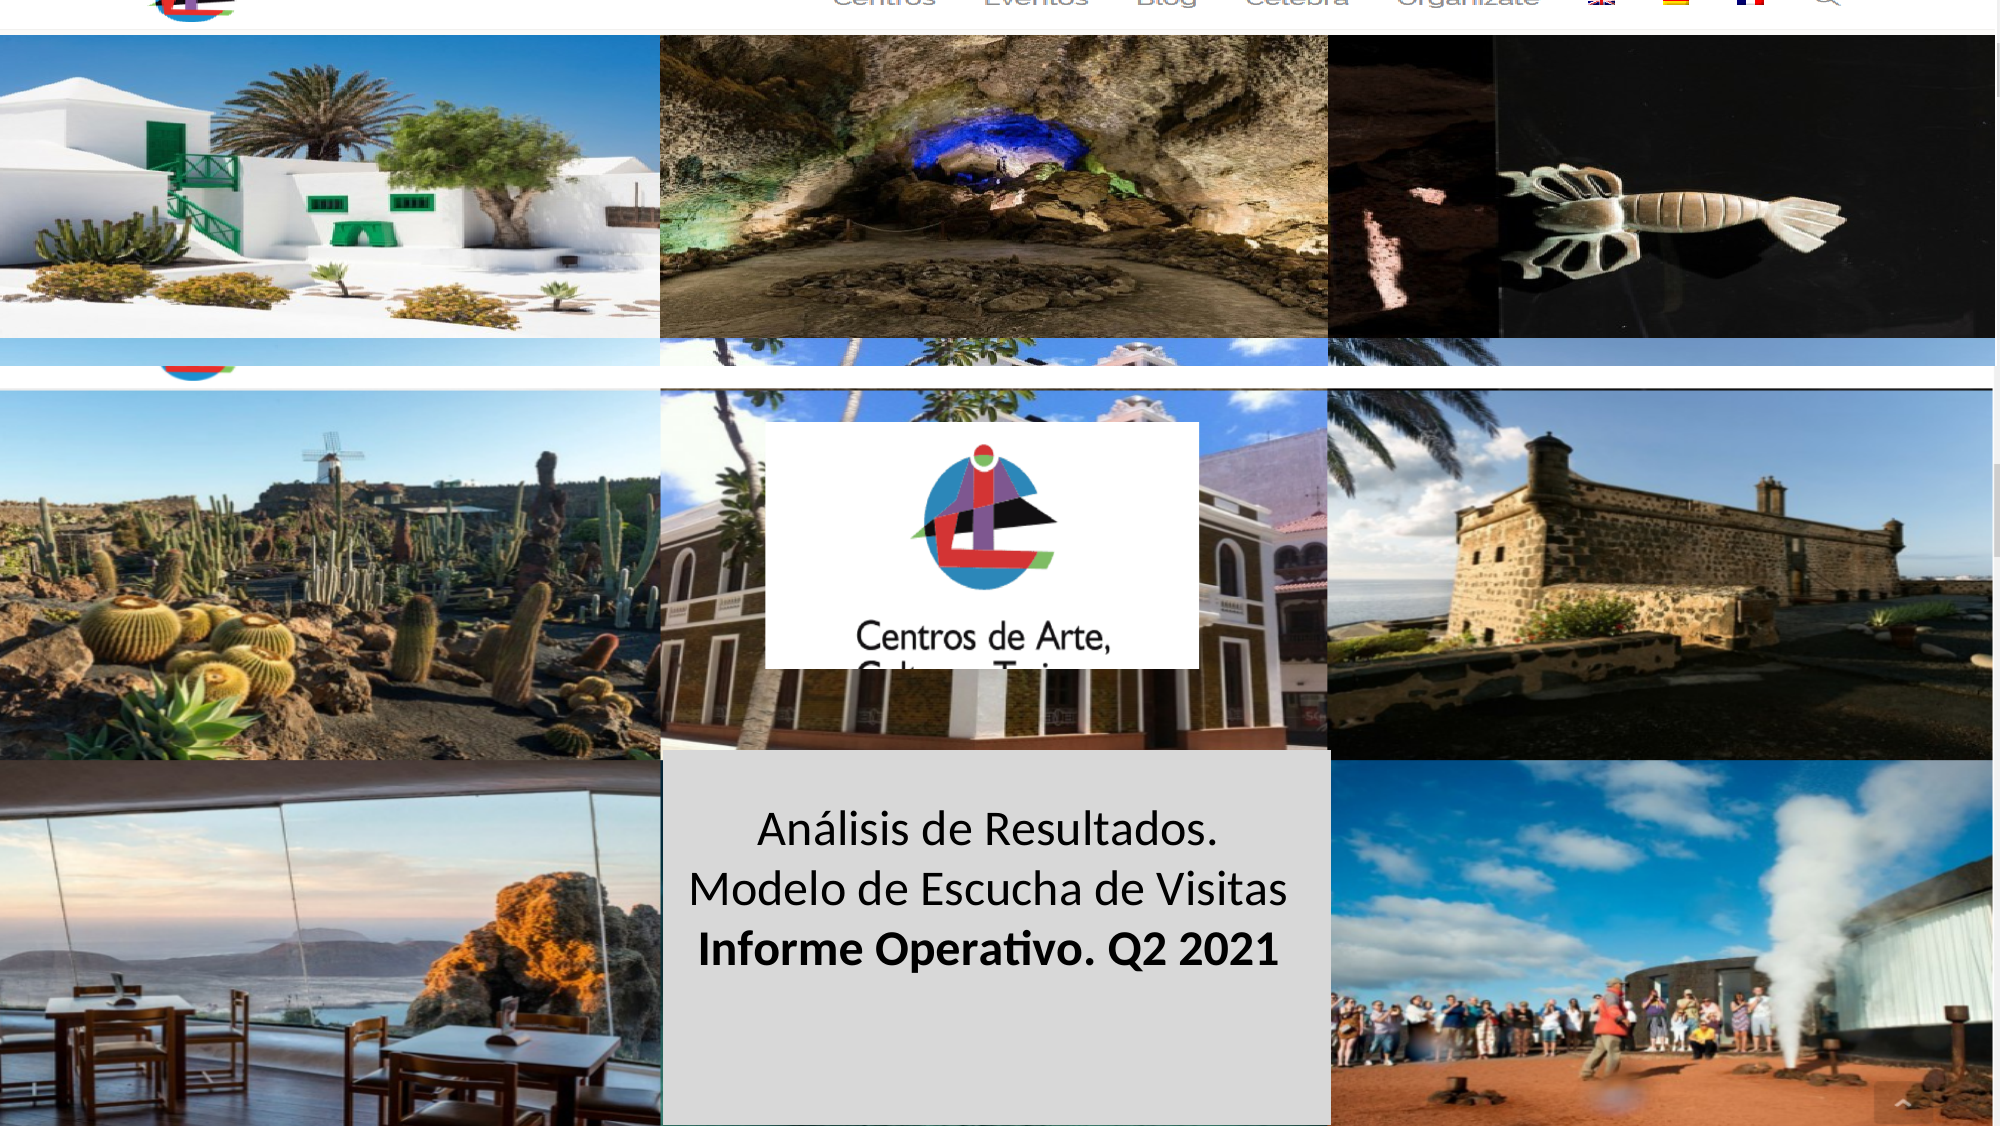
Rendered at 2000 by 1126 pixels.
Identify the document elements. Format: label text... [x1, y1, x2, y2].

picture [0, 0, 2000, 1126]
text_box Análisis de Resultados. Modelo de Escucha de Visitas Informe Operativo. Q2 2021 [663, 750, 1331, 1125]
